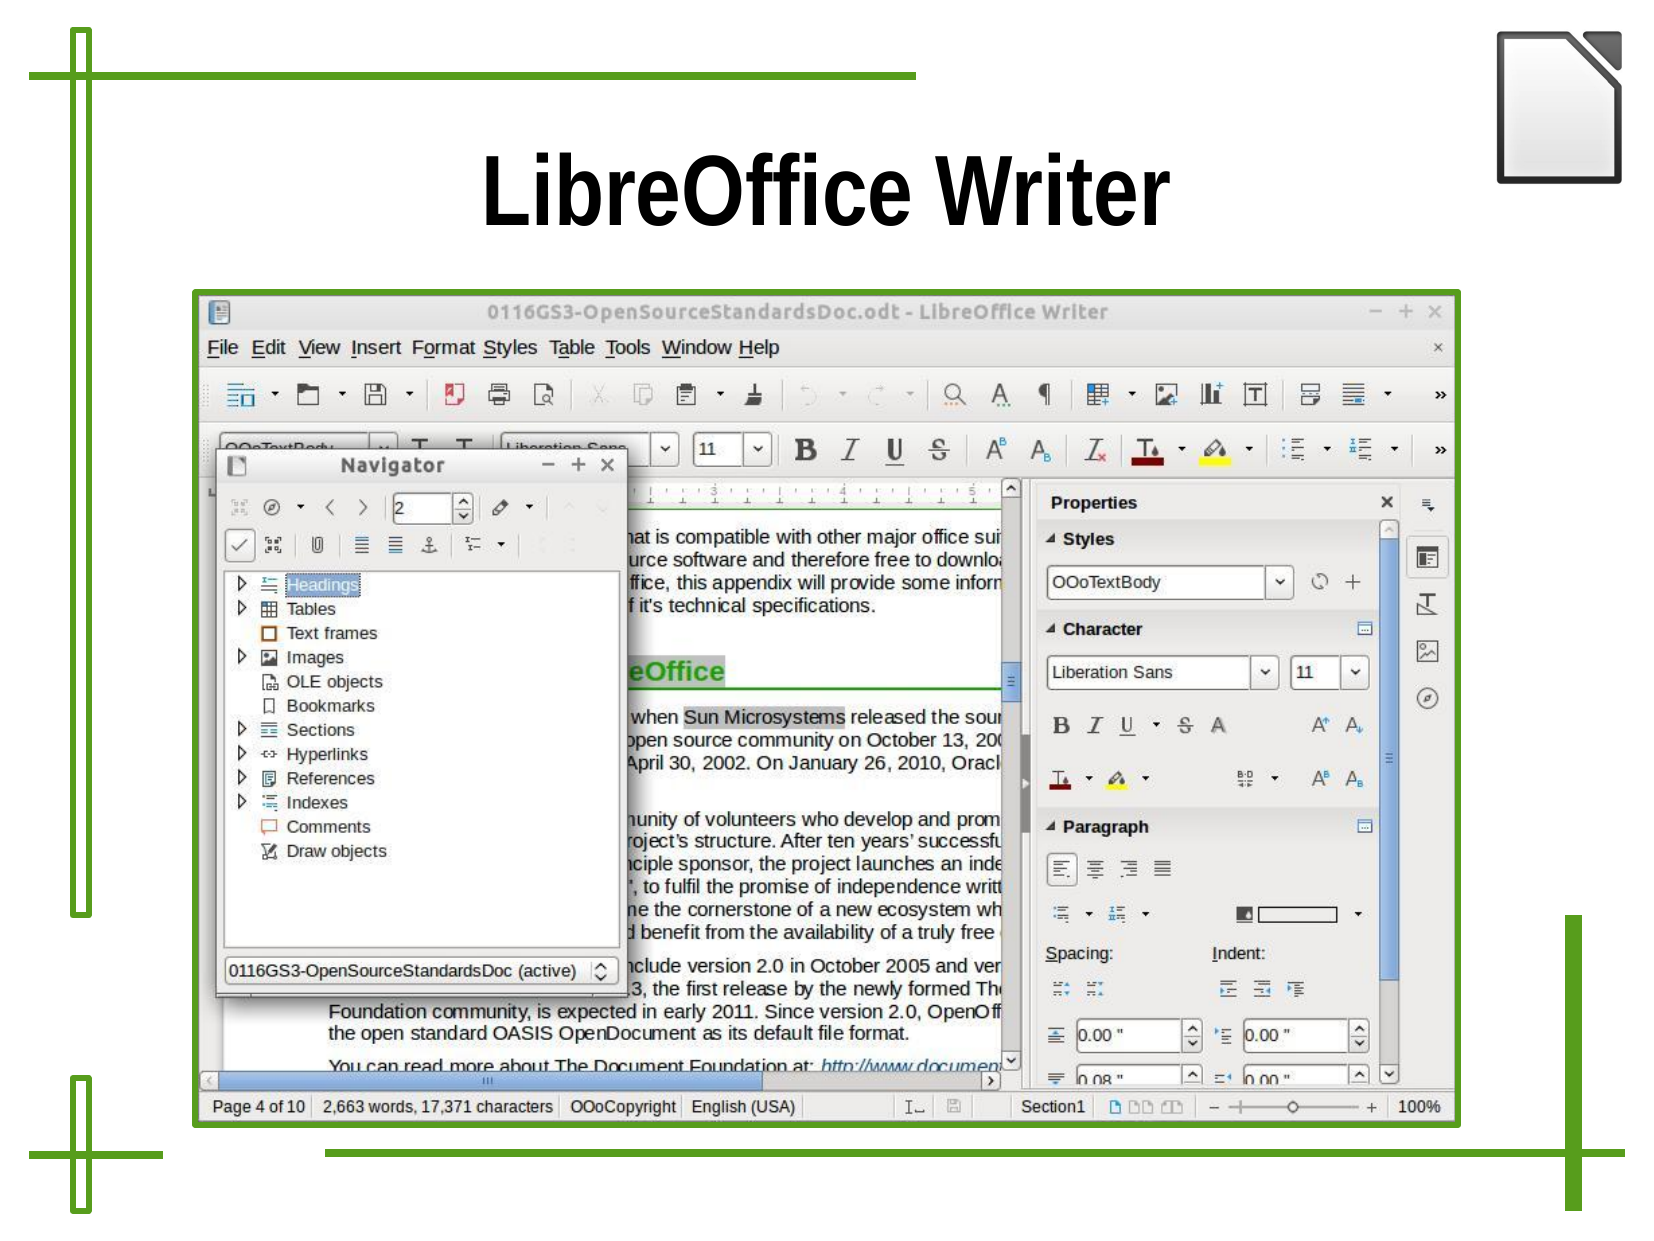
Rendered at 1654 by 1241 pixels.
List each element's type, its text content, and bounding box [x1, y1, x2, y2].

picture [198, 295, 1456, 1123]
picture [1494, 29, 1624, 186]
title LibreOffice Writer [118, 118, 1536, 260]
